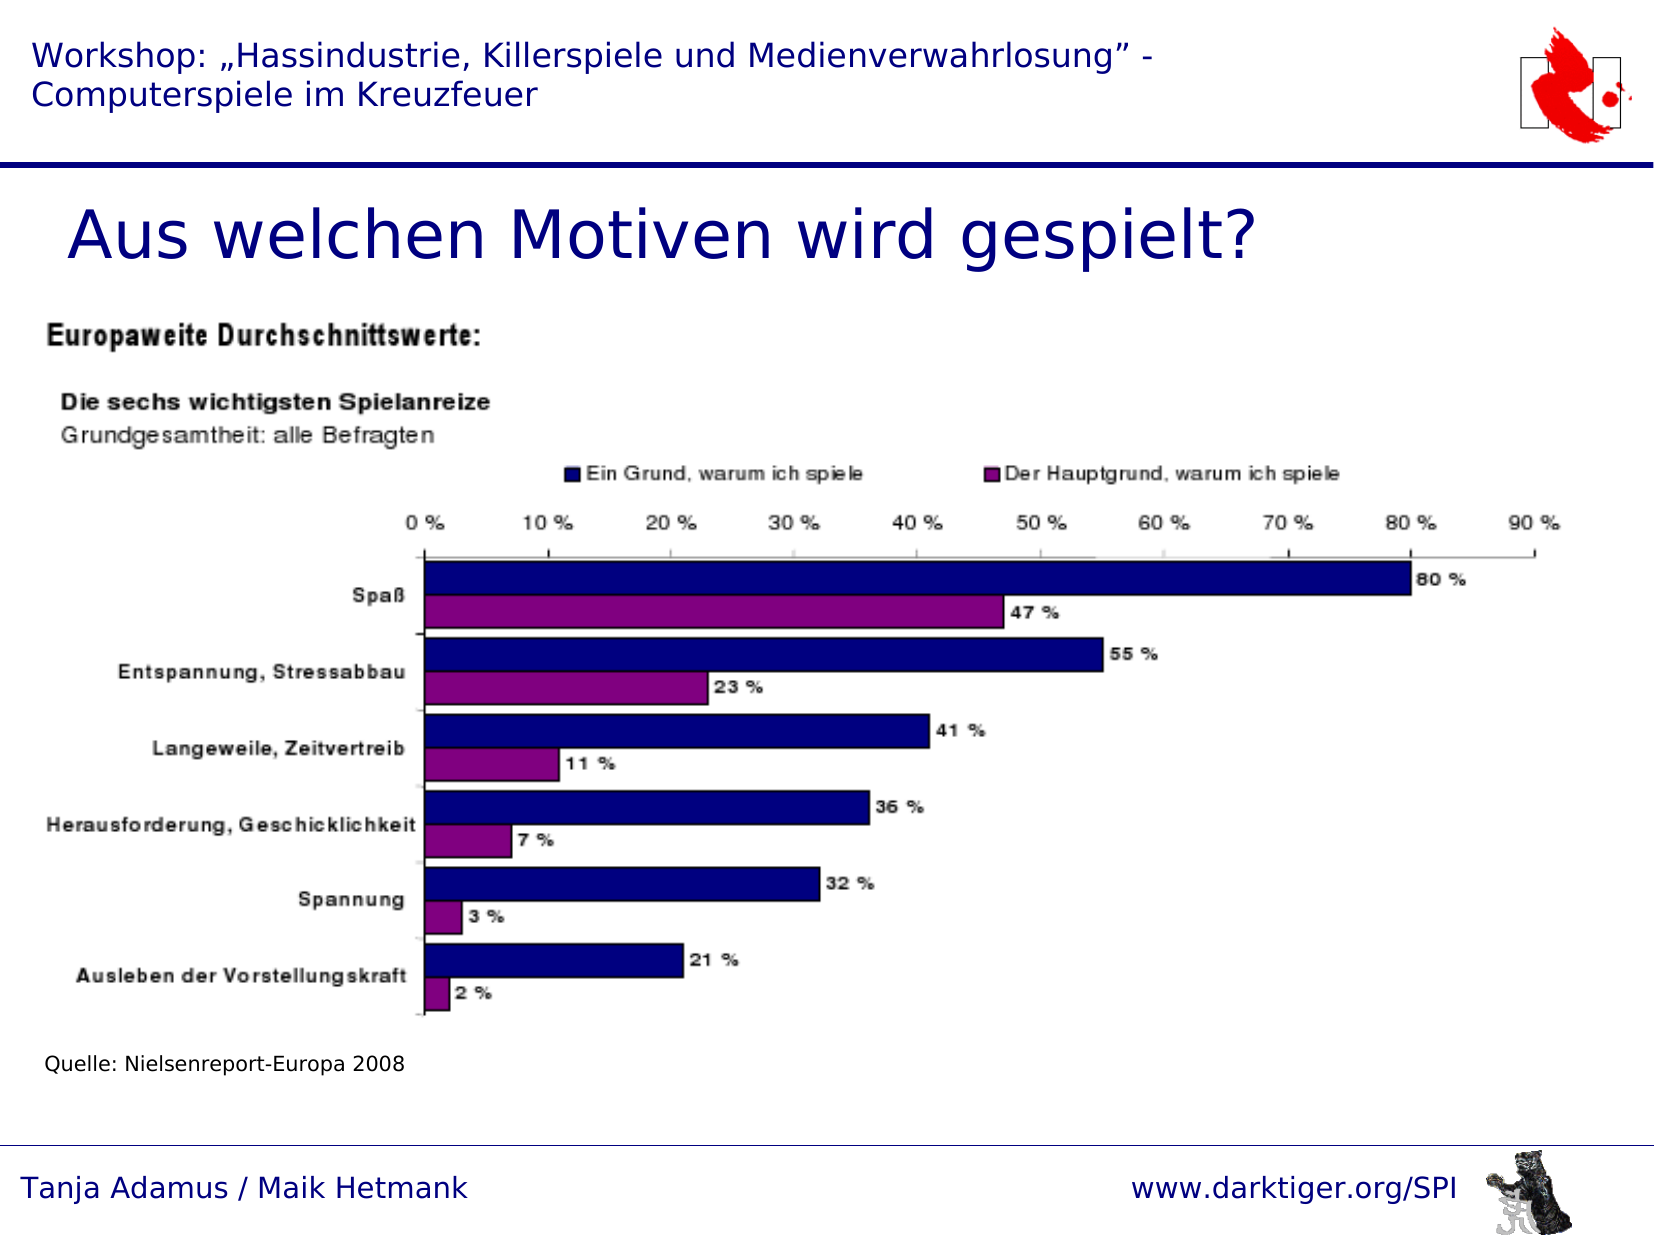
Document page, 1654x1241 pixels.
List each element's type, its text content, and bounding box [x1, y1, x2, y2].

picture [1503, 16, 1632, 148]
text_box Workshop: „Hassindustrie, Killerspiele und Medienverwahrlosung” - Computerspiele im Kreuzfeuer [16, 29, 1418, 178]
text_box Quelle: Nielsenreport-Europa 2008 [29, 1047, 421, 1085]
picture [1486, 1150, 1572, 1235]
picture [23, 309, 1646, 1047]
text_box Aus welchen Motiven wird gespielt? [53, 188, 1530, 282]
